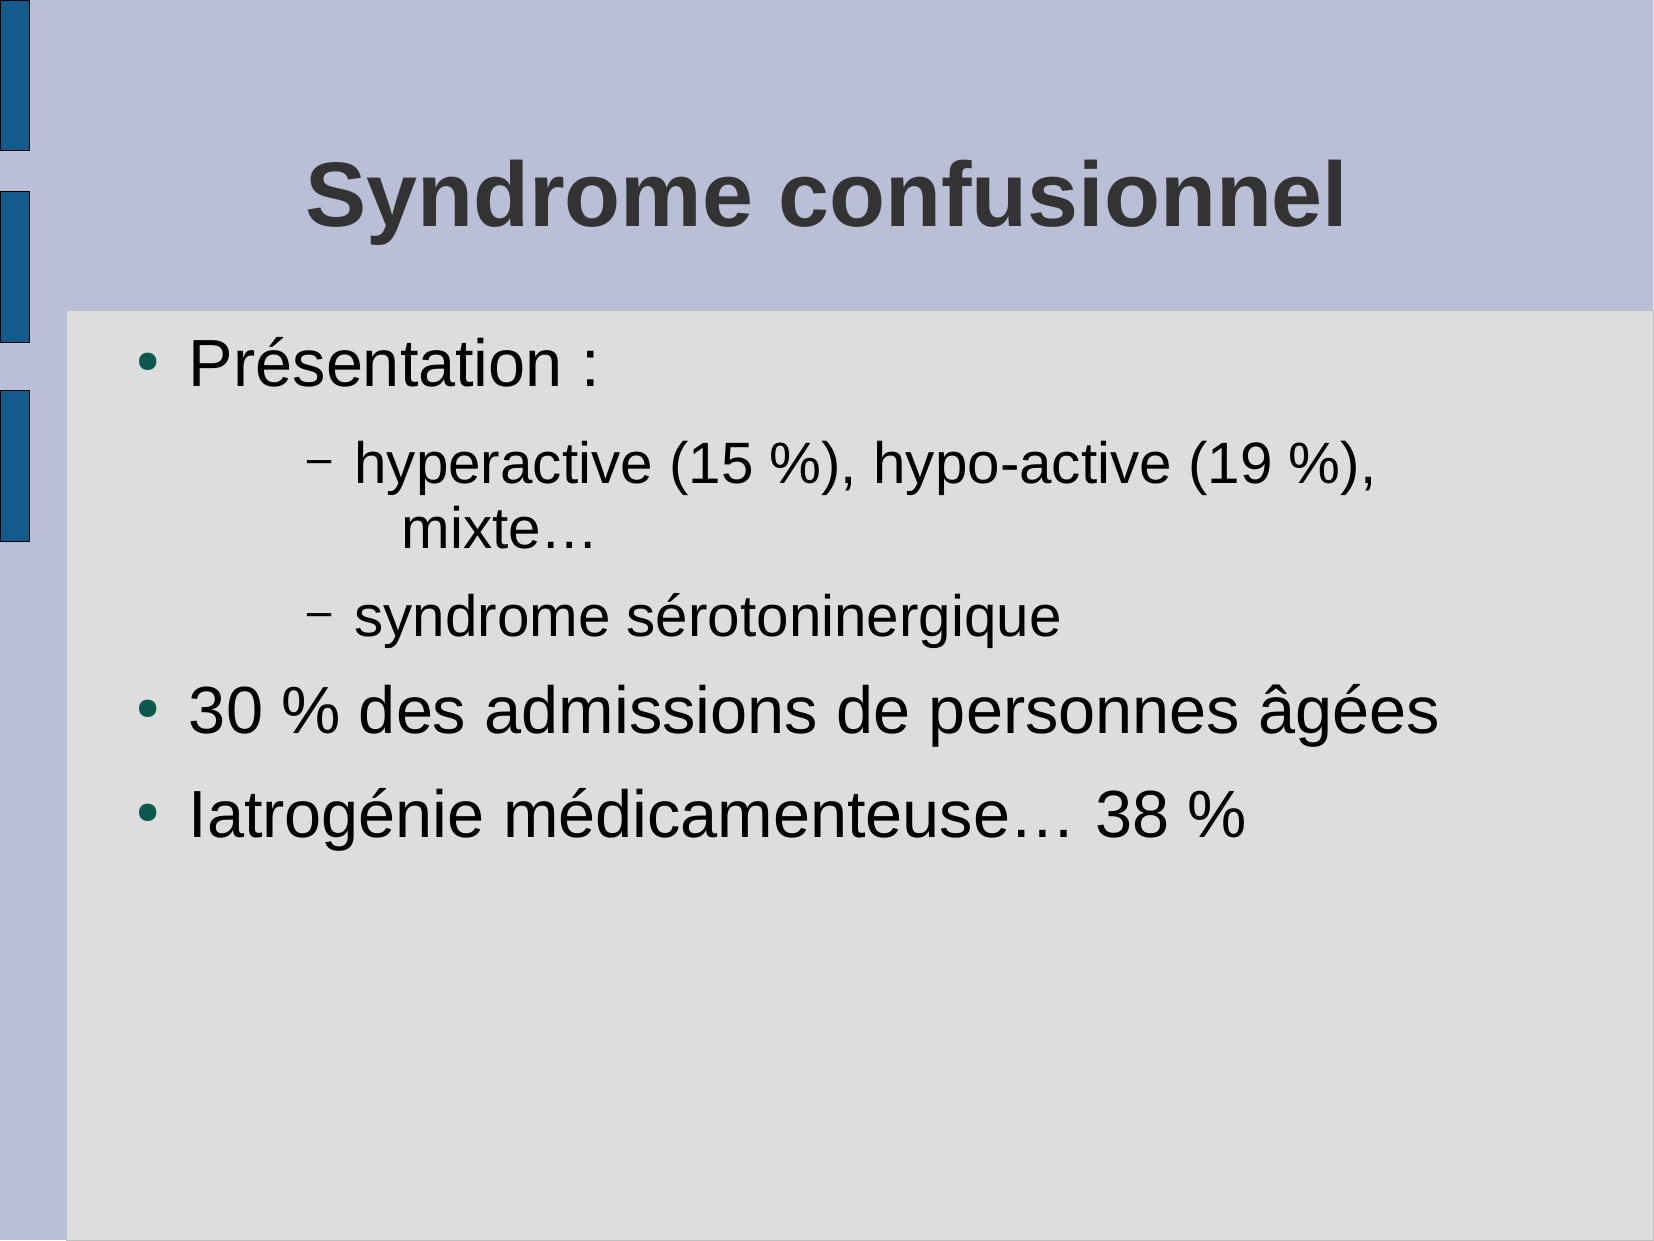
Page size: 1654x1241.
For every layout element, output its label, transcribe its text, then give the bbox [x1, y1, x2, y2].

title Syndrome confusionnel [121, 98, 1534, 291]
list Présentation : hyperactive (15 %), hypo-active (19 %), mixte… syndrome sérotoninergique 30 % des admissions de personnes âgées Iatrogénie médicamenteuse… 38 % [118, 326, 1531, 1093]
